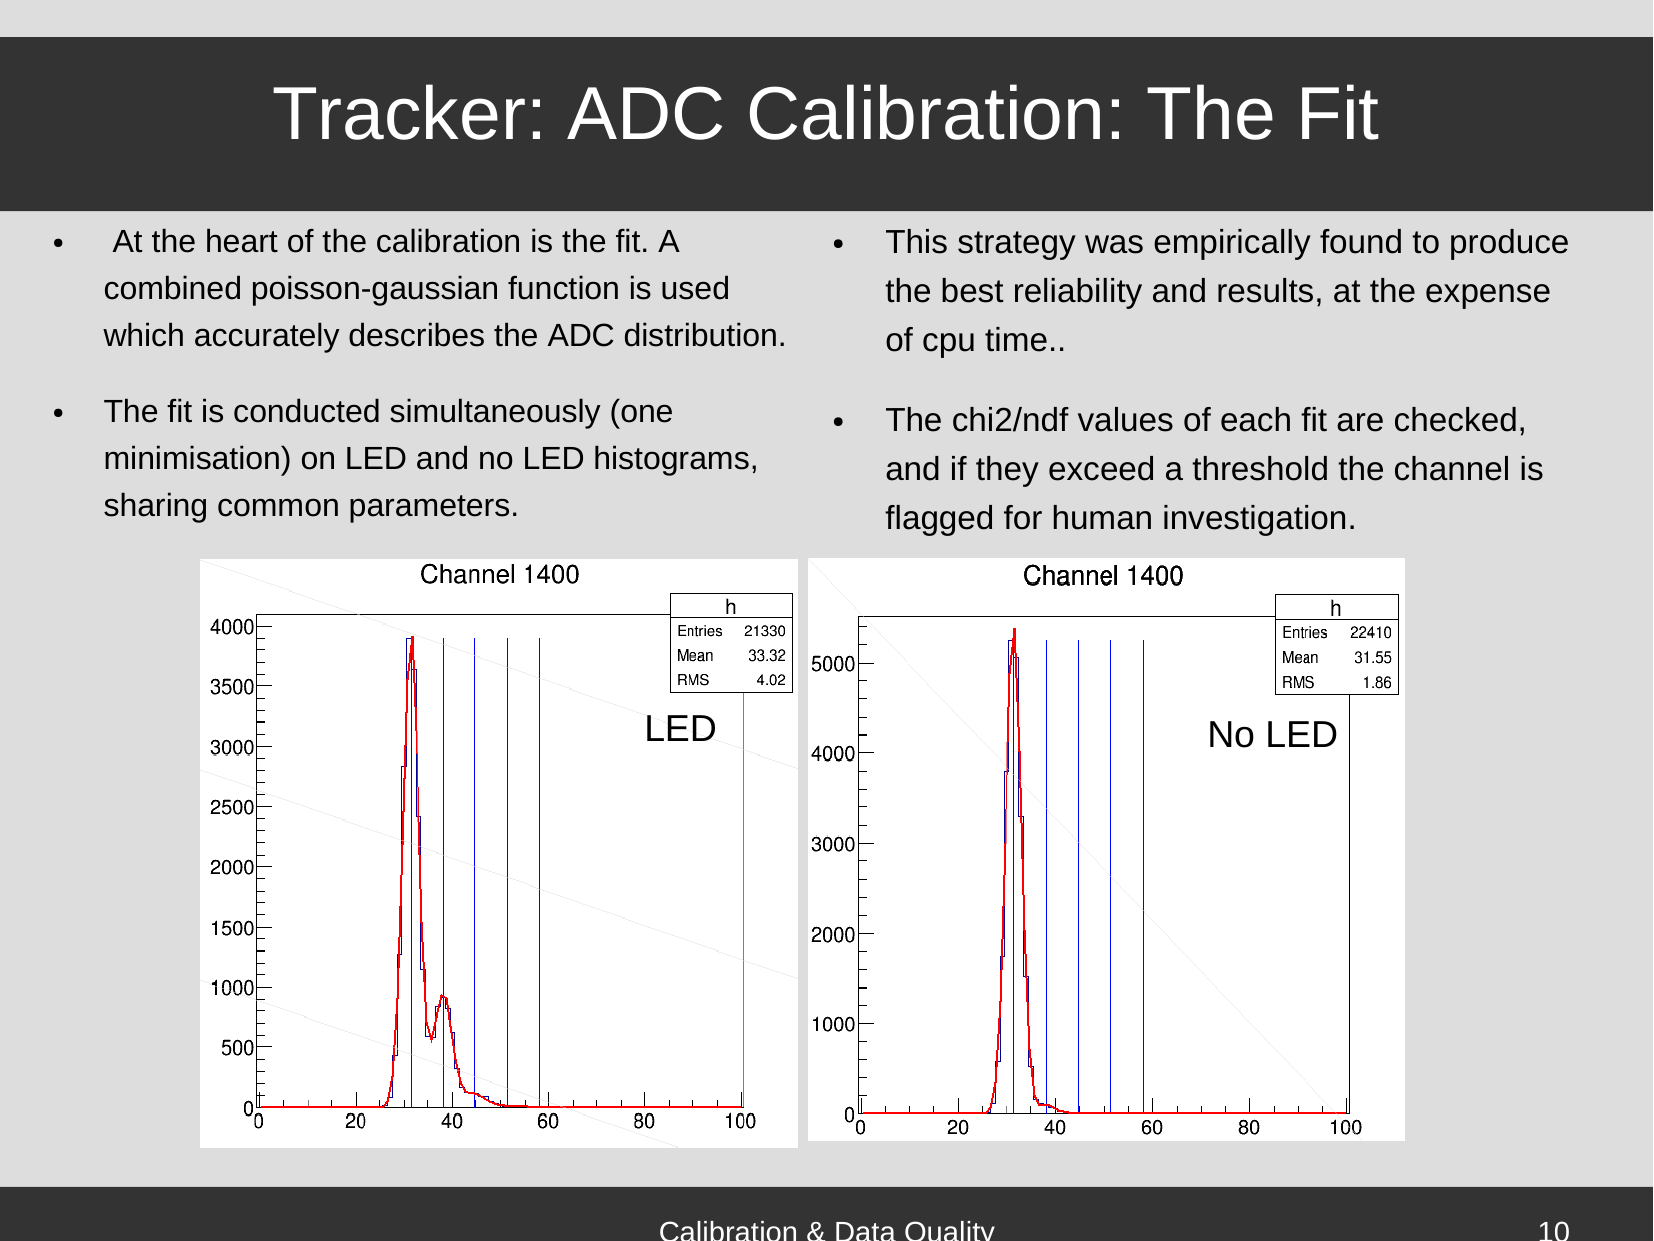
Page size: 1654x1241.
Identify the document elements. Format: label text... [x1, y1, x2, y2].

text_box The chi2/ndf values of each fit are checked, [885, 401, 1538, 450]
text_box which accurately describes the ADC distribution. [103, 317, 797, 364]
text_box This strategy was empirically found to produce [885, 223, 1581, 273]
text_box LED [644, 707, 718, 762]
text_box Calibration & Data Quality [658, 1216, 996, 1241]
text_box At the heart of the calibration is the fit. A [103, 223, 690, 270]
text_box No LED [1207, 713, 1339, 769]
text_box the best reliability and results, at the expense [885, 272, 1562, 321]
text_box ● [832, 238, 848, 258]
text_box minimisation) on LED and no LED histograms, [103, 440, 769, 487]
text_box The fit is conducted simultaneously (one [103, 393, 684, 440]
picture [200, 559, 798, 1148]
text_box and if they exceed a threshold the channel is [885, 450, 1555, 499]
text_box ● [832, 415, 848, 436]
text_box flagged for human investigation. [885, 499, 1358, 548]
text_box ● [52, 237, 67, 256]
text_box Tracker: ADC Calibration: The Fit [272, 71, 1382, 180]
text_box ● [52, 407, 67, 426]
text_box [0, 0, 1653, 1241]
picture [808, 558, 1405, 1141]
text_box combined poisson-gaussian function is used [103, 270, 740, 317]
text_box of cpu time.. [885, 321, 1068, 370]
text_box 10 [1537, 1216, 1571, 1241]
text_box sharing common parameters. [103, 487, 530, 534]
